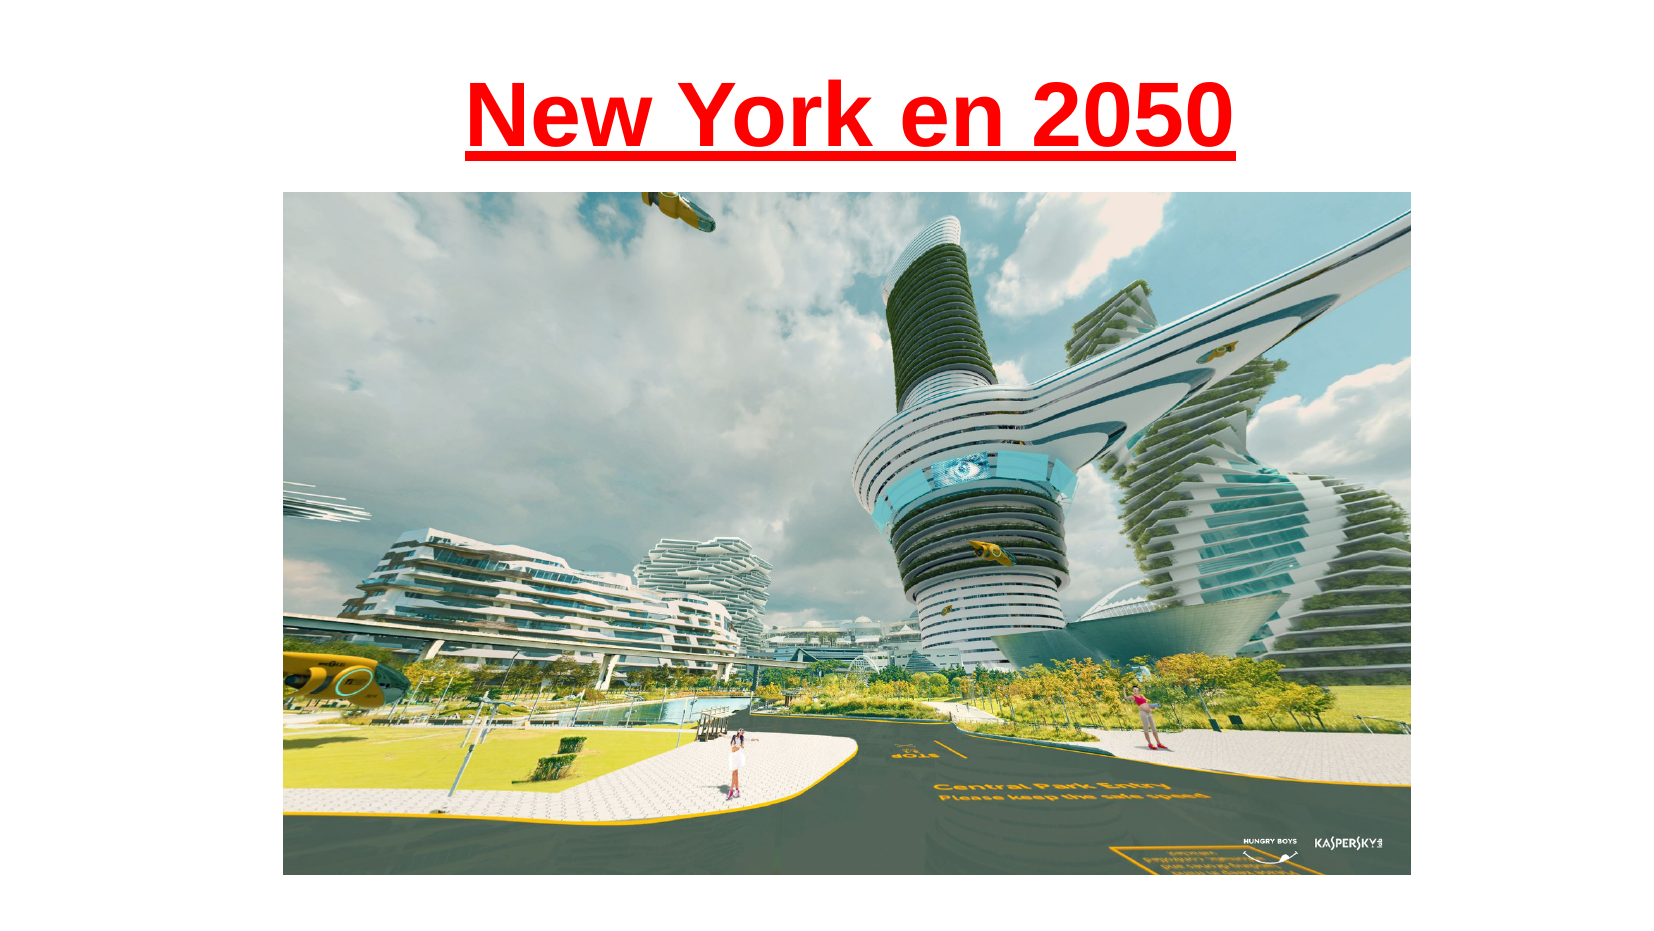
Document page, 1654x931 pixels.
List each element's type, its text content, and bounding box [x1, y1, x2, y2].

title New York en 2050 [106, 37, 1595, 193]
picture [283, 192, 1411, 875]
